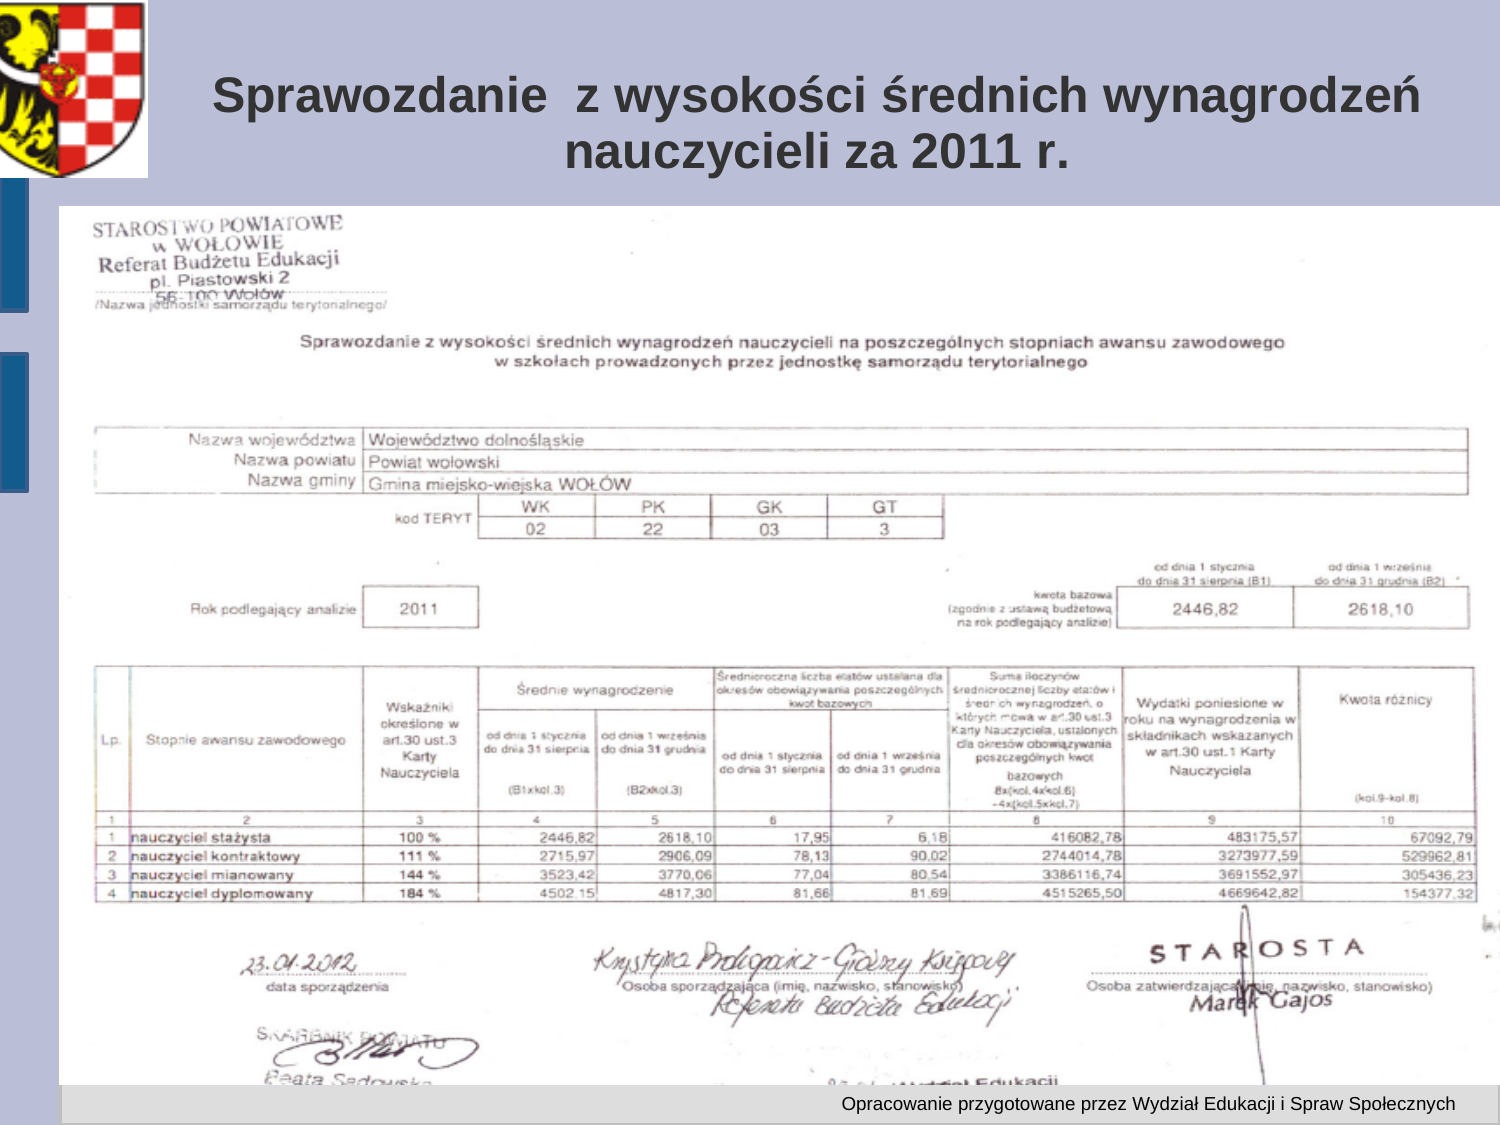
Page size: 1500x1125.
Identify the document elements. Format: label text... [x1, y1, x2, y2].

text_box Opracowanie przygotowane przez Wydział Edukacji i Spraw Społecznych [797, 1086, 1500, 1123]
title Sprawozdanie z wysokości średnich wynagrodzeń nauczycieli za 2011 r. [177, 29, 1459, 206]
picture [59, 206, 1500, 1085]
picture [0, 0, 148, 178]
